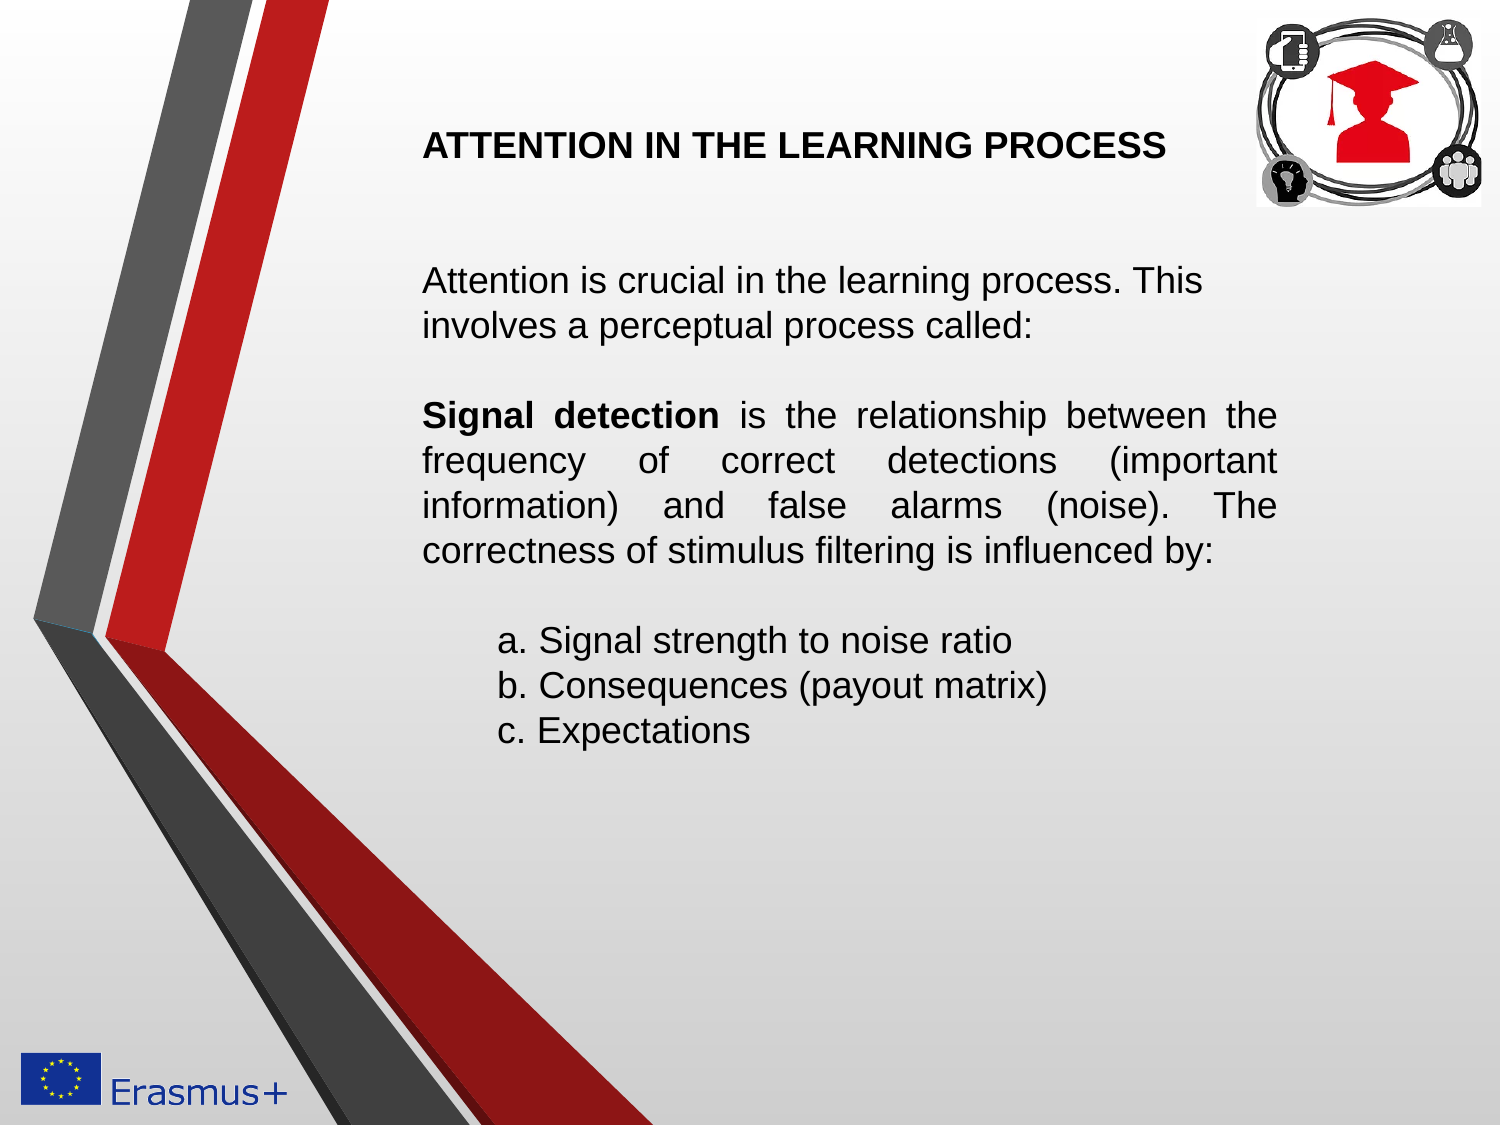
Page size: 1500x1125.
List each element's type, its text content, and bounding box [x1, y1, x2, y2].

chart [1293, 19, 1483, 209]
picture [1256, 18, 1482, 207]
text_box ATTENTION IN THE LEARNING PROCESS Attention is crucial in the learning process. This involves a perceptual process called: Signal detection is the relationship between the frequency of correct detections (important information) and false alarms (noise). The correctness of stimulus filtering is influenced by: a. Signal strength to noise ratio b. Consequences (payout matrix) c. Expectations [407, 113, 1293, 804]
picture [5, 1037, 302, 1120]
